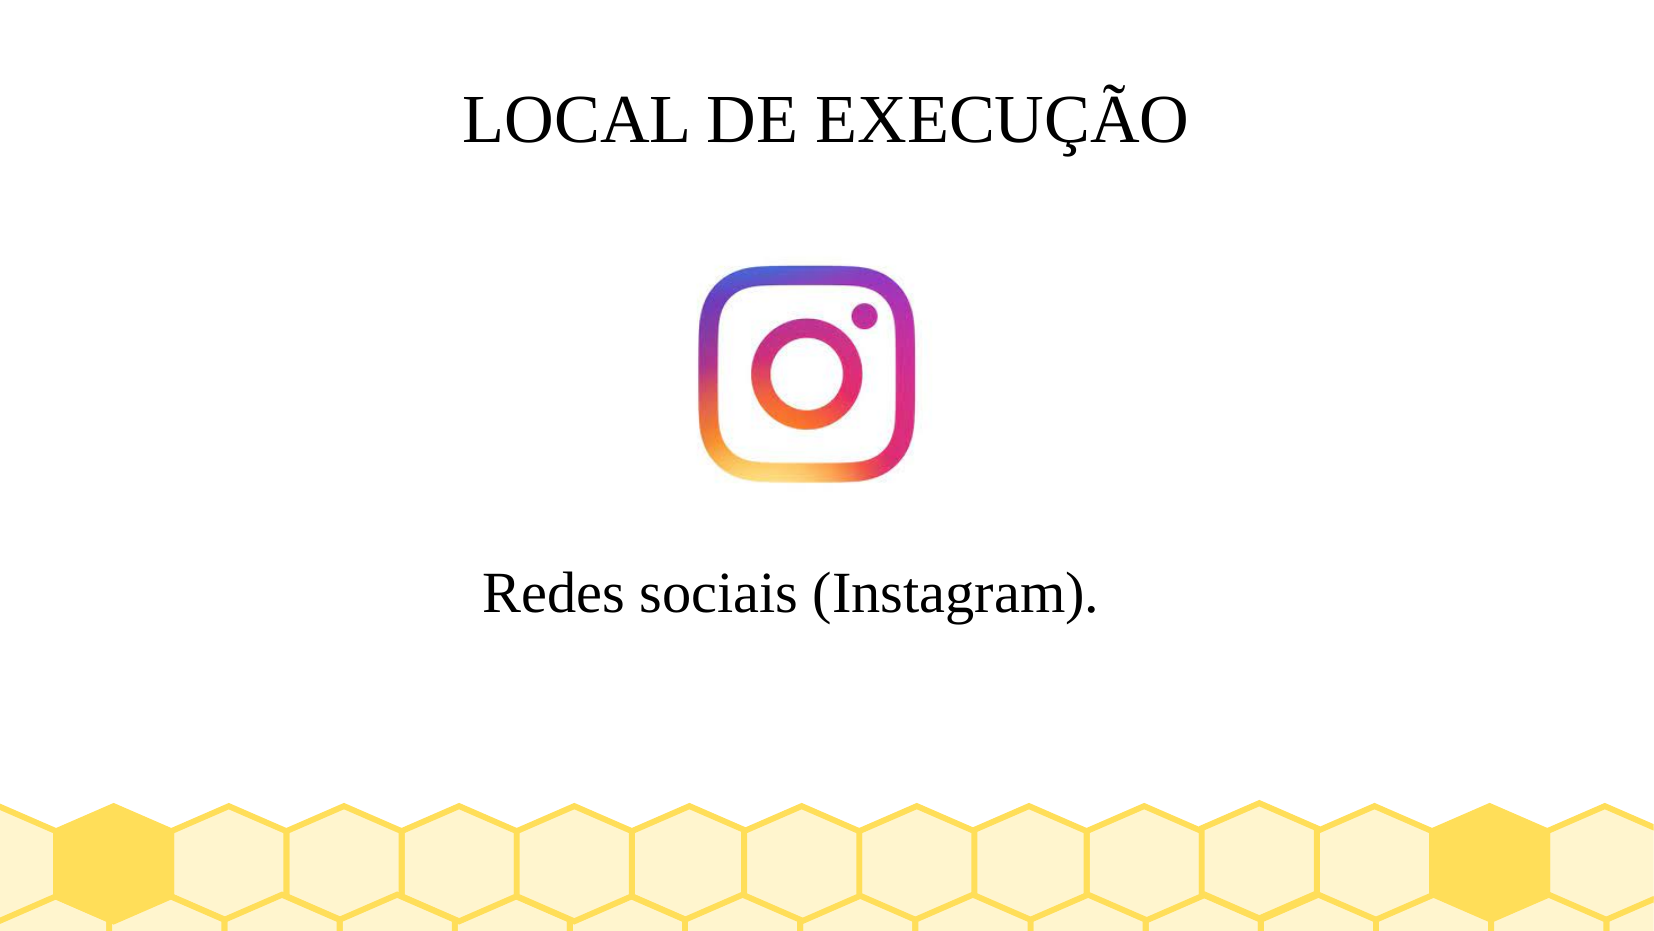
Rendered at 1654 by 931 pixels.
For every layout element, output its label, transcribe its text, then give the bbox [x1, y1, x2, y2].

list Redes sociais (Instagram). [47, 206, 1536, 747]
title LOCAL DE EXECUÇÃO [82, 37, 1571, 193]
picture [679, 248, 933, 502]
